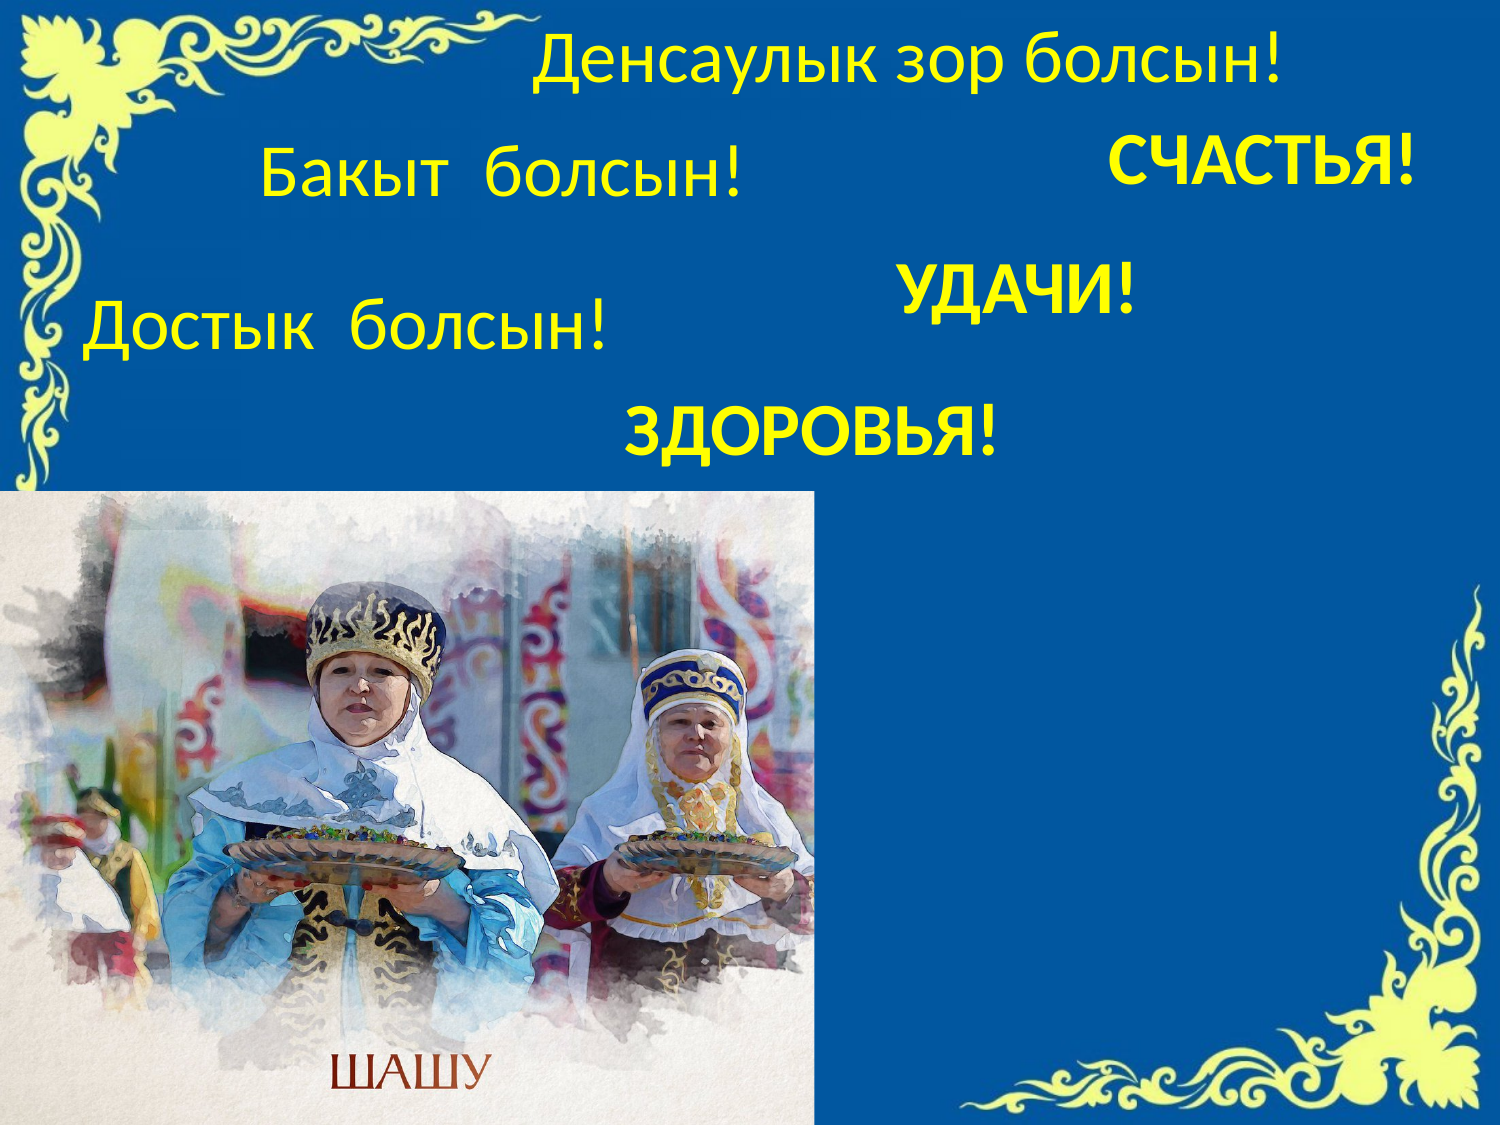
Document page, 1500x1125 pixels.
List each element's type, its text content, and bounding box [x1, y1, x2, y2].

text_box СЧАСТЬЯ! [1094, 101, 1435, 207]
text_box Бакыт болсын! [244, 113, 762, 219]
text_box ЗДОРОВЬЯ! [610, 373, 1017, 479]
text_box УДАЧИ! [881, 231, 1155, 337]
text_box Достык болсын! [67, 267, 627, 372]
picture [0, 0, 1500, 1125]
text_box Денсаулык зор болсын! [517, 0, 1302, 105]
